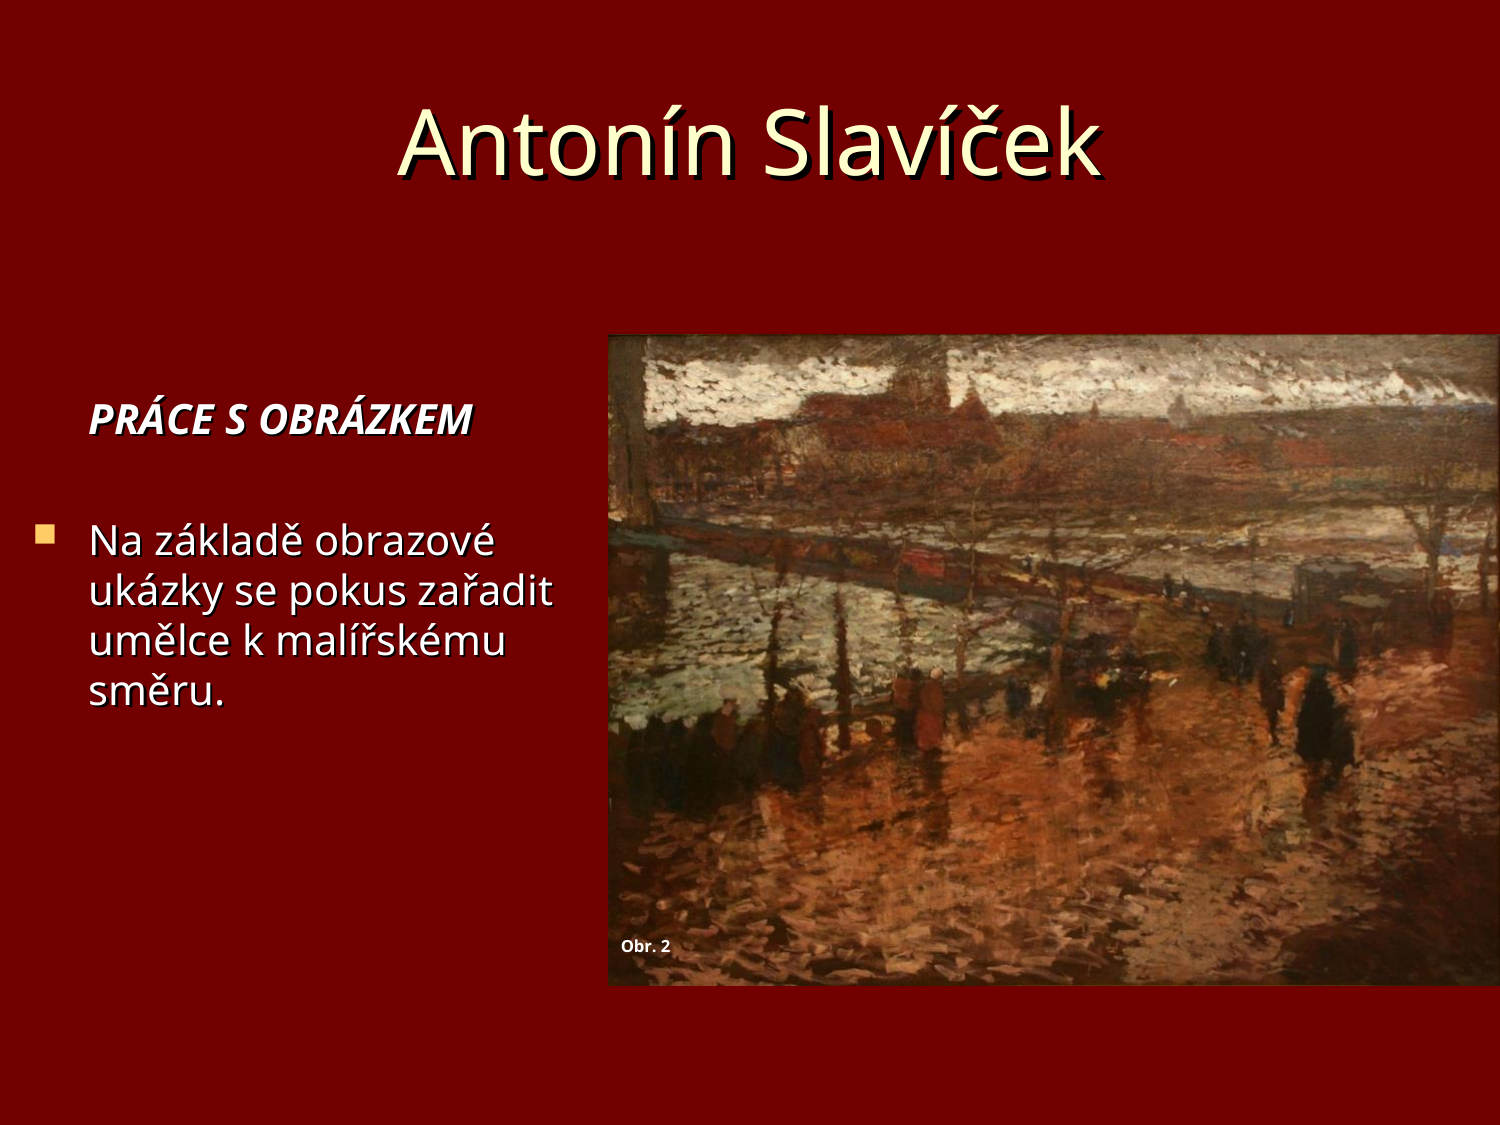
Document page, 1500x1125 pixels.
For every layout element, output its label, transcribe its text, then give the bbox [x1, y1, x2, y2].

text_box Obr. 2 [606, 928, 686, 964]
text_box [608, 334, 1500, 986]
title Antonín Slavíček [75, 45, 1426, 233]
list PRÁCE S OBRÁZKEM Na základě obrazové ukázky se pokus zařadit umělce k malířskému směru. [17, 385, 608, 917]
